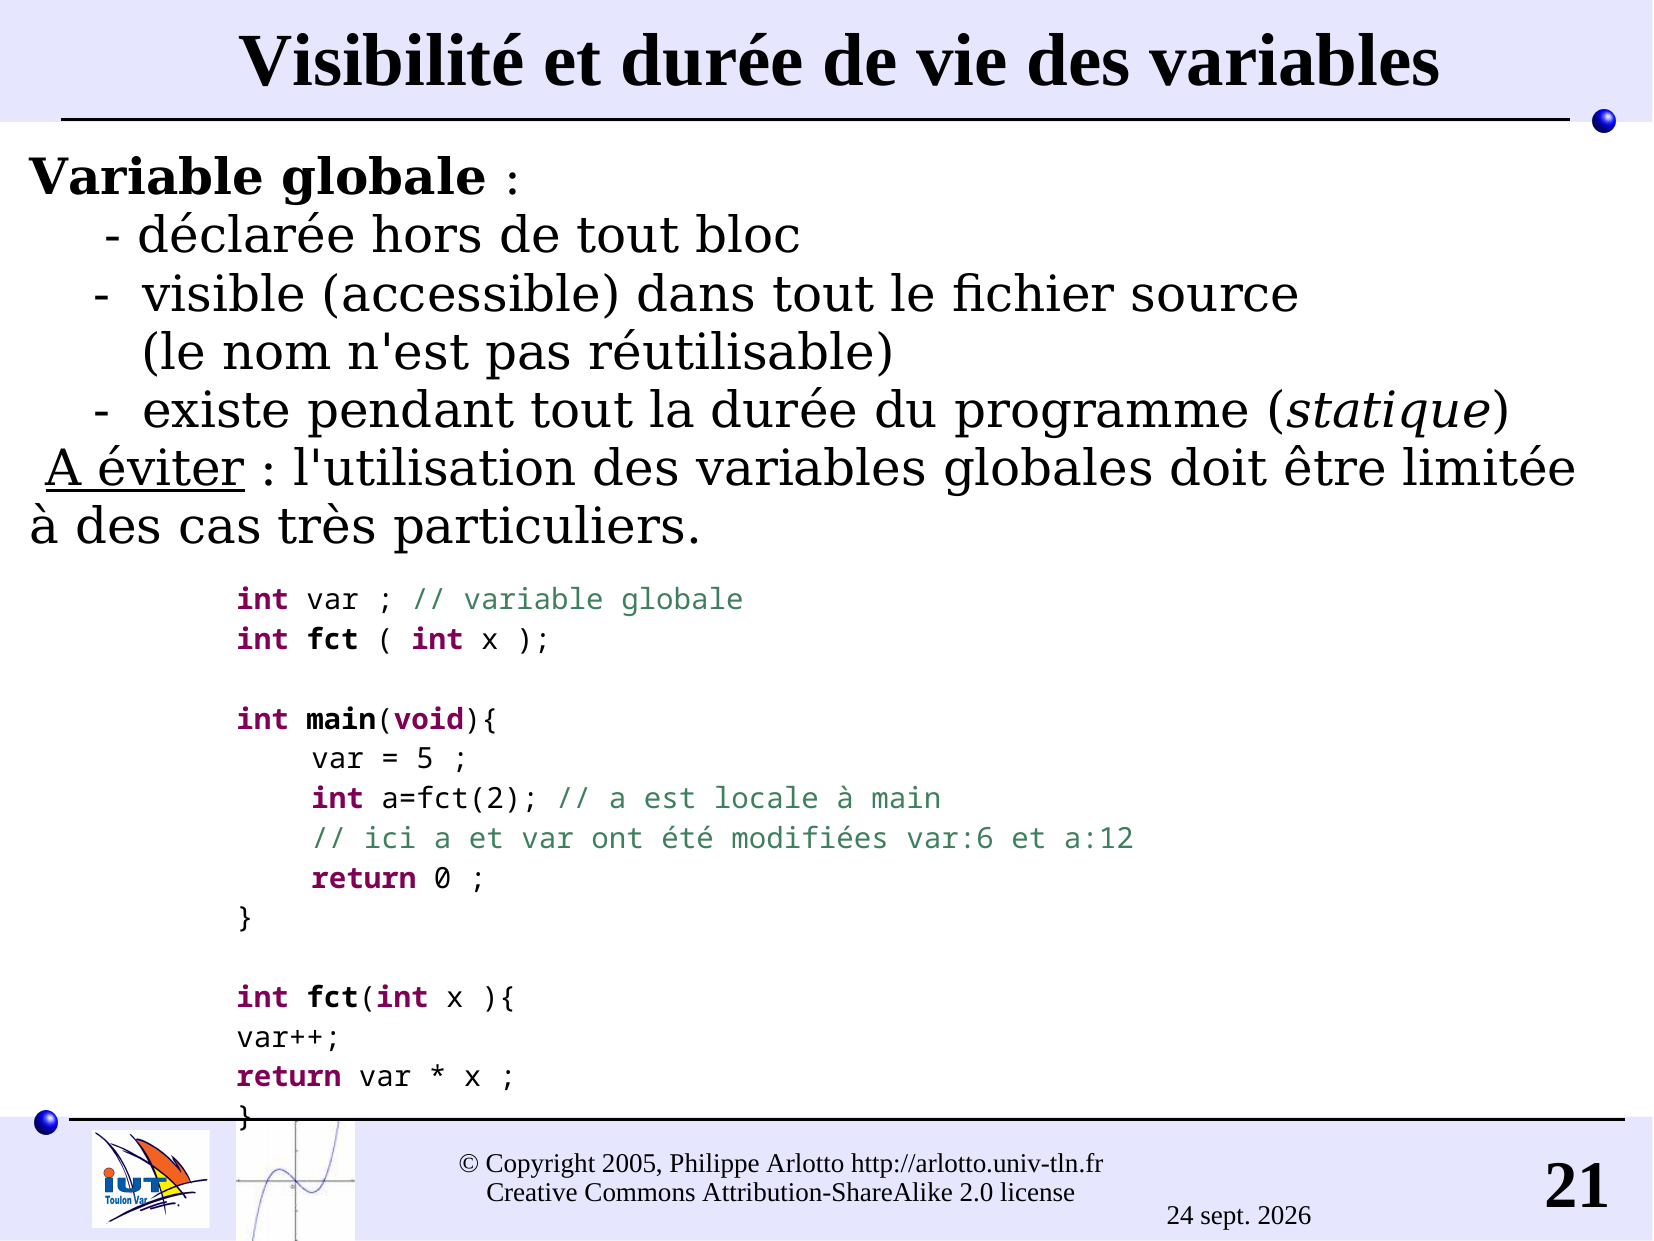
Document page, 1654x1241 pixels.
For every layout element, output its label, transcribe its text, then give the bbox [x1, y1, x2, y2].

text_box Variable globale : - déclarée hors de tout bloc - visible (accessible) dans tout le fichier source (le nom n'est pas réutilisable) - existe pendant tout la durée du programme (statique) A éviter : l'utilisation des variables globales doit être limitée à des cas très particuliers. [29, 147, 1595, 615]
text_box int var ; // variable globale int fct ( int x ); int main(void){ var = 5 ; int a=fct(2); // a est locale à main // ici a et var ont été modifiées var:6 et a:12 return 0 ; } int fct(int x ){ var++; return var * x ; } [236, 578, 1270, 1093]
picture [236, 1121, 355, 1241]
title Visibilité et durée de vie des variables [95, 11, 1585, 110]
